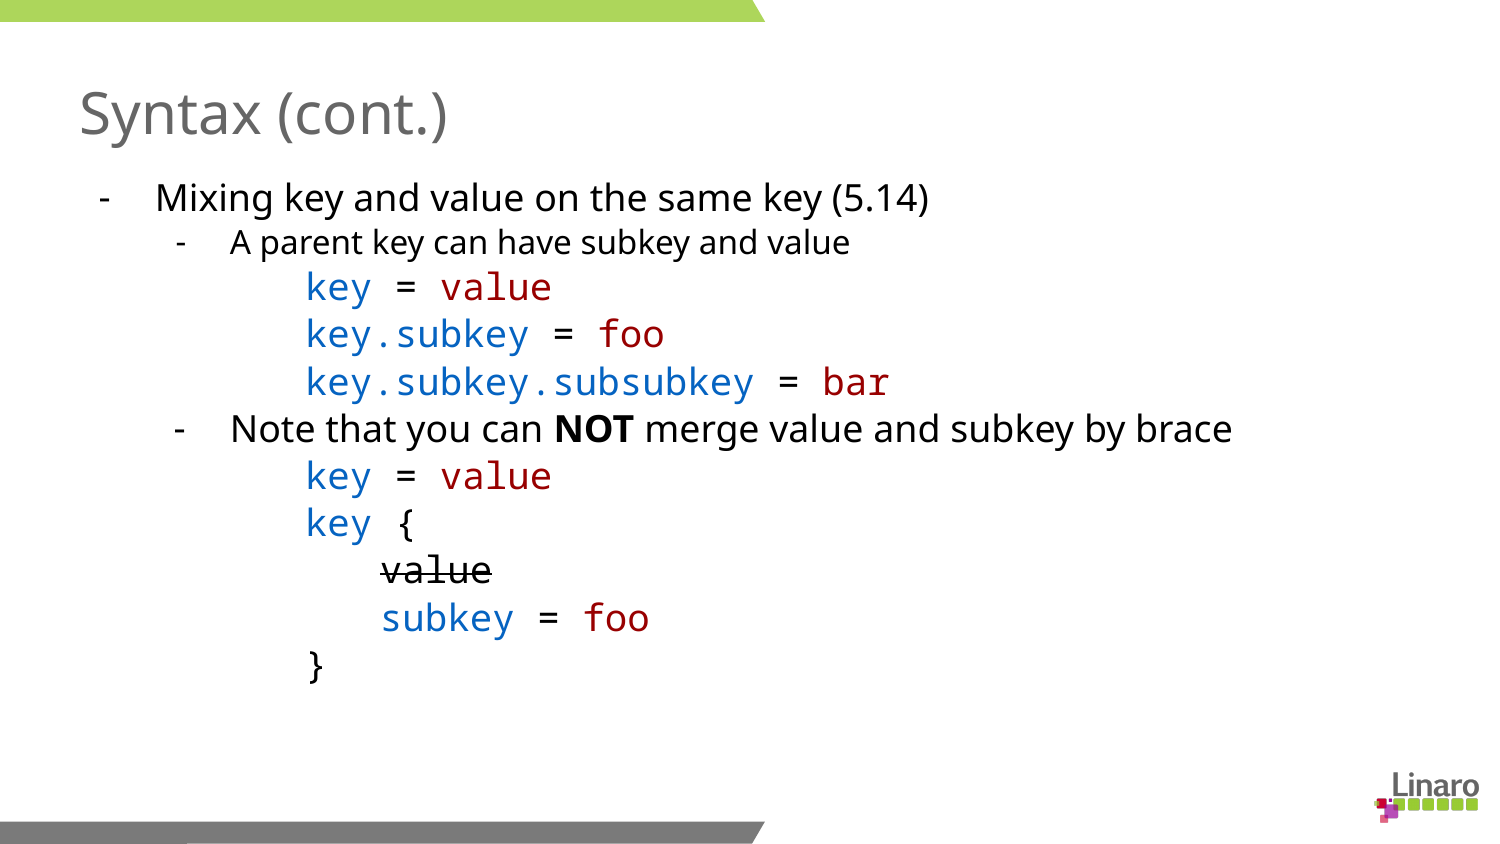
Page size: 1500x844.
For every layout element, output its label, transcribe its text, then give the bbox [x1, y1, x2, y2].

list Mixing key and value on the same key (5.14) A parent key can have subkey and value key = value key.subkey = foo key.subkey.subsubkey = bar Note that you can NOT merge value and subkey by brace key = value key { value subkey = foo } [73, 162, 1427, 798]
picture [1372, 770, 1481, 825]
title Syntax (cont.) [73, 59, 1427, 162]
